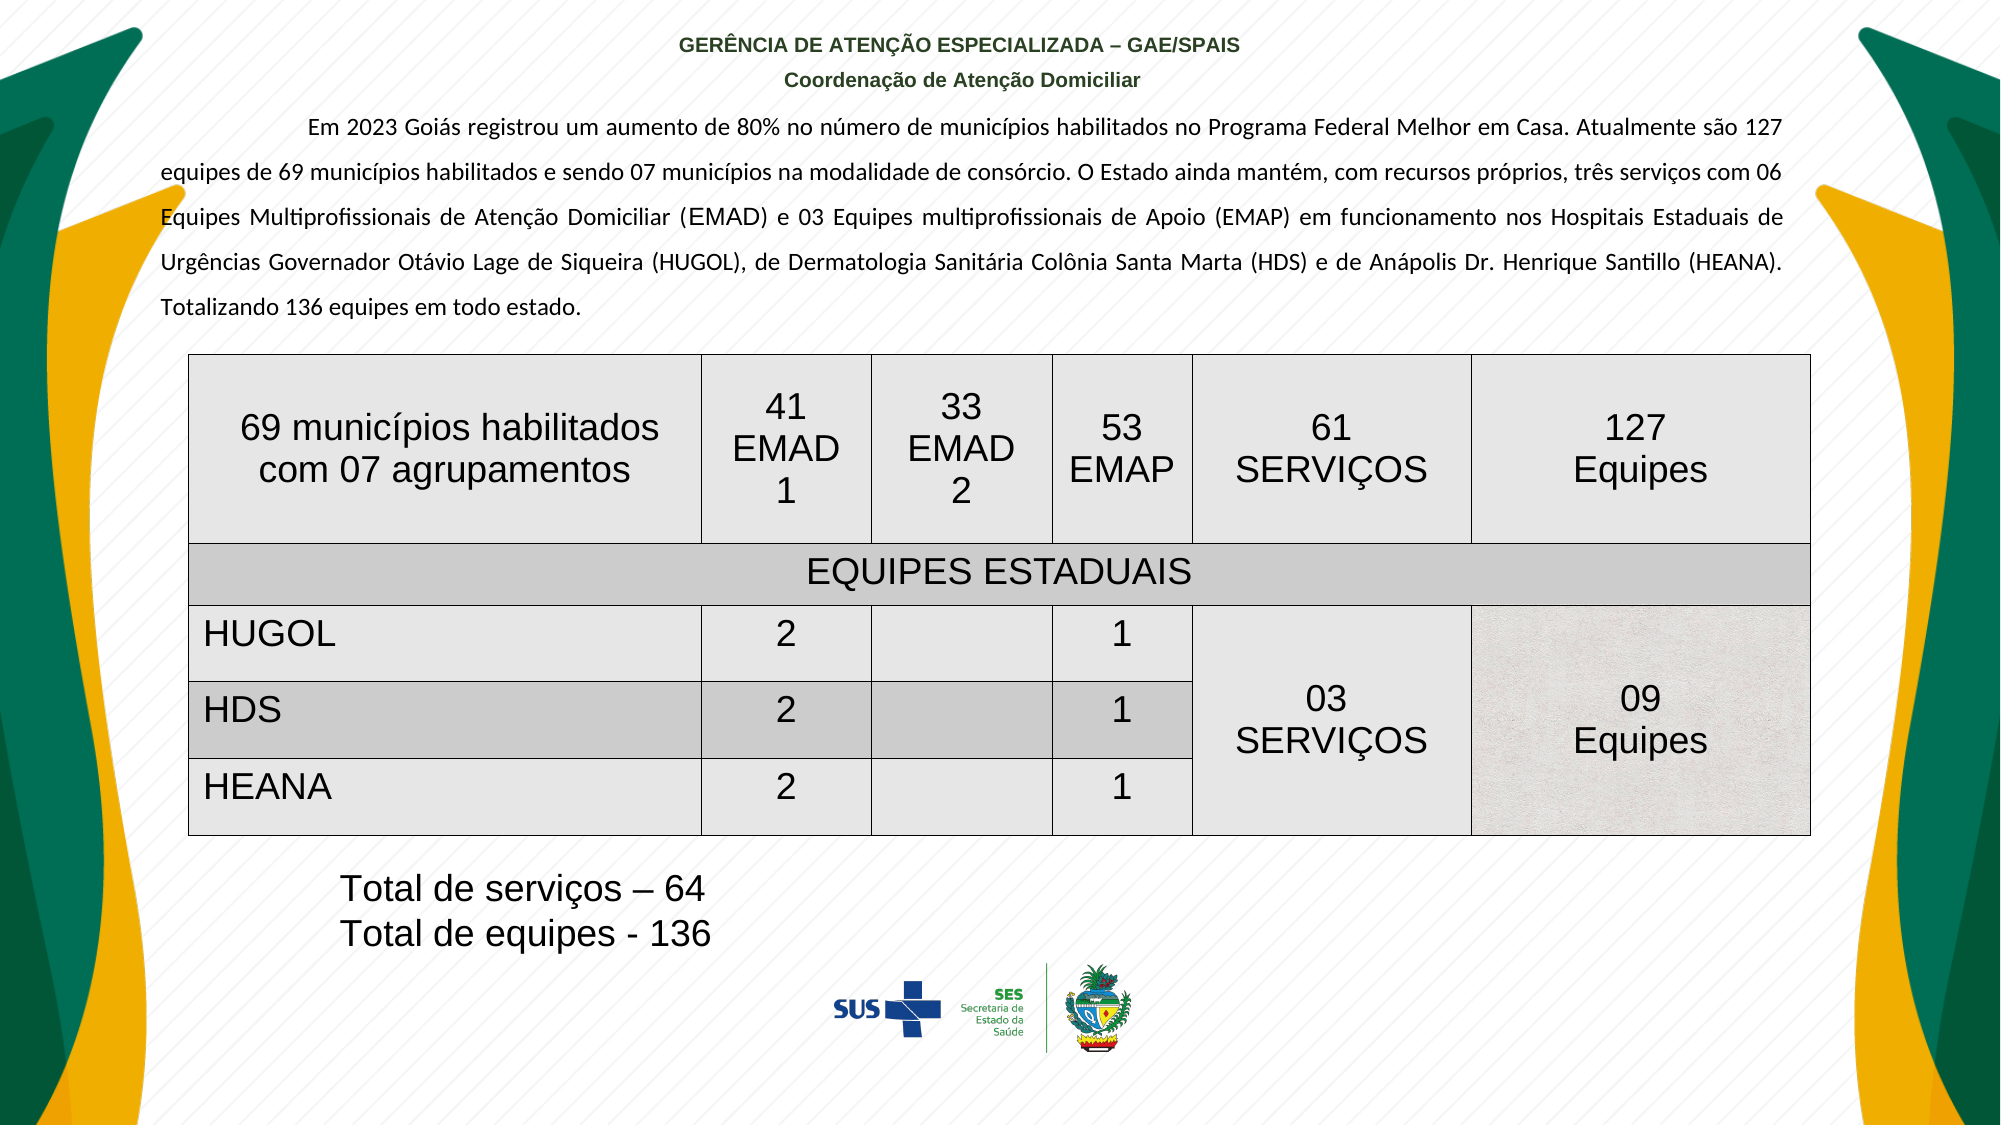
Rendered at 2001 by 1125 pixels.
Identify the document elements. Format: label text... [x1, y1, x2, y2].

table_cell 03 SERVIÇOS [1193, 606, 1471, 835]
table_header 69 municípios habilitados com 07 agrupamentos [189, 355, 701, 543]
table_cell [872, 606, 1052, 681]
table_cell EQUIPES ESTADUAIS [189, 544, 1810, 605]
table_header 61 SERVIÇOS [1193, 355, 1471, 543]
table_cell 2 [702, 606, 871, 681]
table_cell 09 Equipes [1472, 606, 1810, 835]
table_cell HEANA [189, 759, 701, 835]
table_cell 1 [1053, 759, 1192, 835]
table_header 127 Equipes [1472, 355, 1810, 543]
table_header 53 EMAP [1053, 355, 1192, 543]
table_cell 1 [1053, 682, 1192, 758]
text_box GERÊNCIA DE ATENÇÃO ESPECIALIZADA – GAE/SPAIS Coordenação de Atenção Domiciliar [221, 24, 1698, 88]
text_box Em 2023 Goiás registrou um aumento de 80% no número de municípios habilitados no Programa Federal Melhor em Casa. Atualmente são 127 equipes de 69 municípios habilitados e sendo 07 municípios na modalidade de consórcio. O Estado ainda mantém, com recursos próprios, três serviços com 06 Equipes Multiprofissionais de Atenção Domiciliar (EMAD) e 03 Equipes multiprofissionais de Apoio (EMAP) em funcionamento nos Hospitais Estaduais de Urgências Governador Otávio Lage de Siqueira (HUGOL), de Dermatologia Sanitária Colônia Santa Marta (HDS) e de Anápolis Dr. Henrique Santillo (HEANA). Totalizando 136 equipes em todo estado. [145, 88, 1831, 894]
picture [0, 0, 2001, 1125]
text_box Total de serviços – 64 Total de equipes - 136 [324, 856, 798, 962]
table_cell [872, 759, 1052, 835]
table_cell HDS [189, 682, 701, 758]
table_cell [872, 682, 1052, 758]
table_cell 2 [702, 682, 871, 758]
table_cell 2 [702, 759, 871, 835]
table_cell 1 [1053, 606, 1192, 681]
table_cell HUGOL [189, 606, 701, 681]
table_header 41 EMAD 1 [702, 355, 871, 543]
table_header 33 EMAD 2 [872, 355, 1052, 543]
